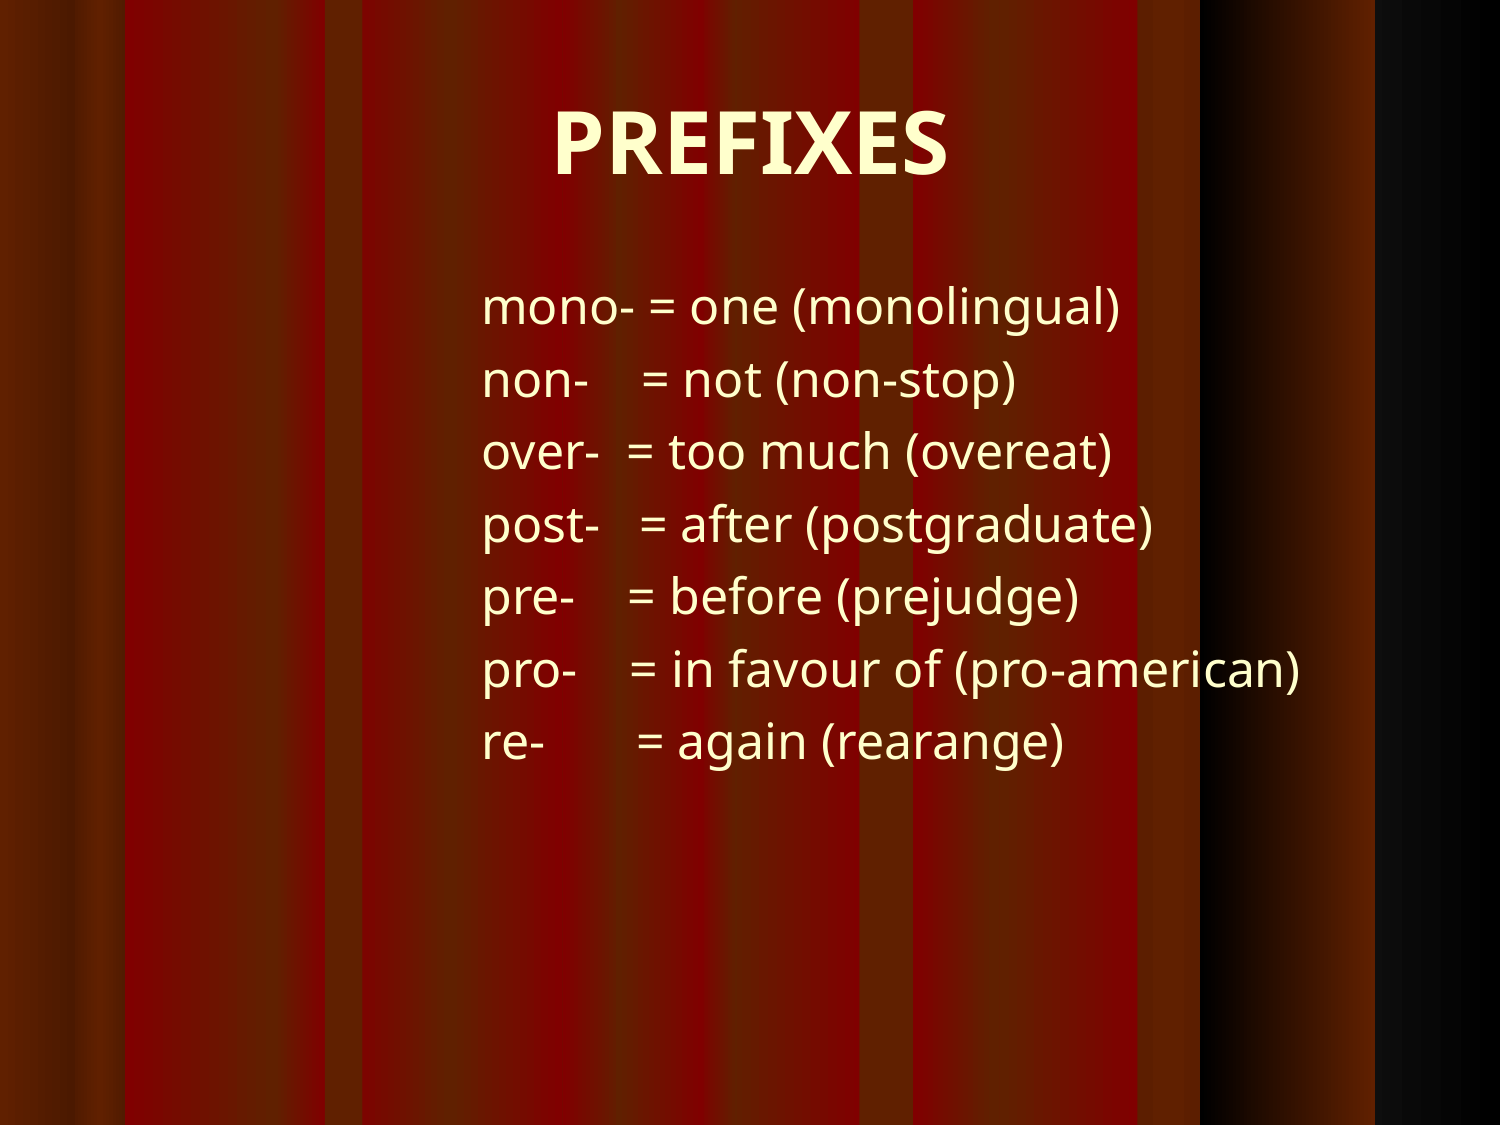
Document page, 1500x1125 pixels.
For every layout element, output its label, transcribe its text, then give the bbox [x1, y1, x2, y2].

list mono- = one (monolingual)‏ non- = not (non-stop)‏ over- = too much (overeat)‏ post- = after (postgraduate)‏ pre- = before (prejudge)‏ pro- = in favour of (pro-american)‏ re- = again (rearange)‏ [466, 267, 1366, 983]
title PREFIXES [75, 37, 1425, 241]
